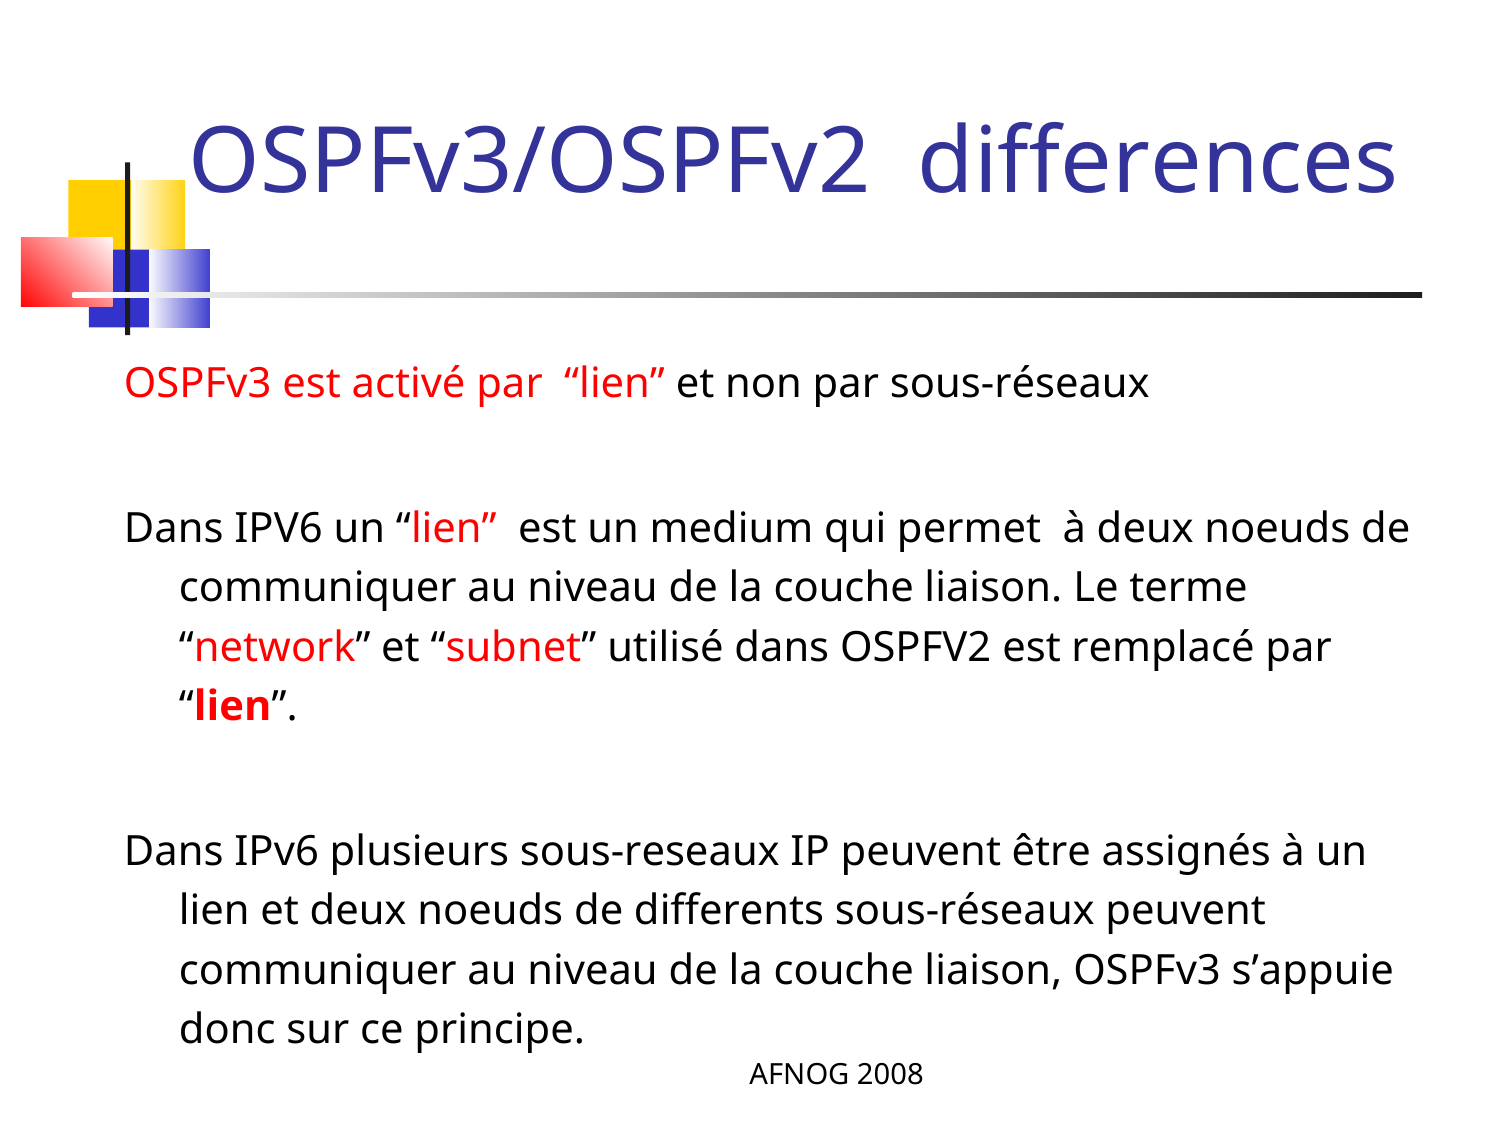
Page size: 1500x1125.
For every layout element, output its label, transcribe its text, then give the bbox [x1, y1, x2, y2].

title OSPFv3/OSPFv2 differences [188, 35, 1468, 276]
text_box AFNOG 2008 [599, 1055, 1074, 1099]
list OSPFv3 est activé par “lien” et non par sous-réseaux Dans IPV6 un “lien” est un medium qui permet à deux noeuds de communiquer au niveau de la couche liaison. Le terme “network” et “subnet” utilisé dans OSPFV2 est remplacé par “lien”. Dans IPv6 plusieurs sous-reseaux IP peuvent être assignés à un lien et deux noeuds de differents sous-réseaux peuvent communiquer au niveau de la couche liaison, OSPFv3 s’appuie donc sur ce principe. [123, 350, 1412, 1055]
